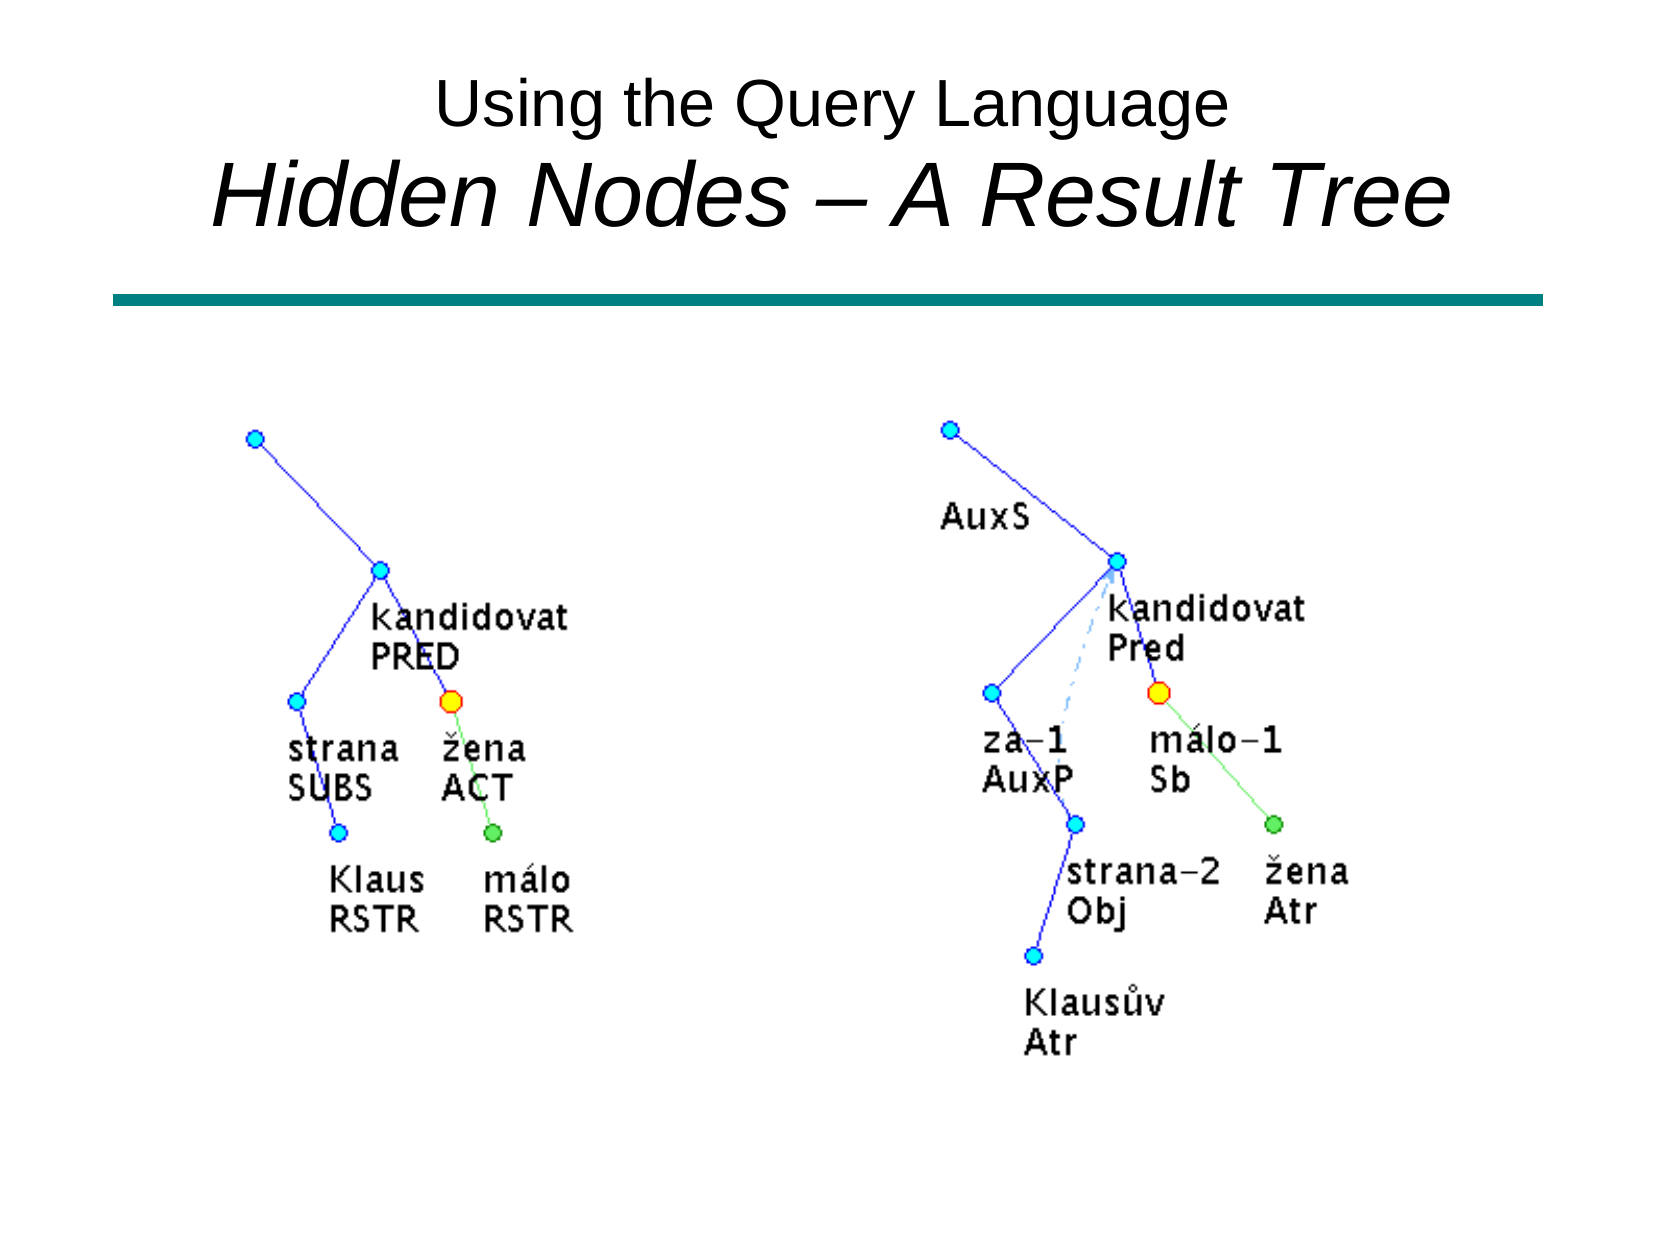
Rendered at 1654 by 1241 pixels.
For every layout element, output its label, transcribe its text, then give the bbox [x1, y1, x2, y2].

picture [236, 420, 582, 945]
picture [933, 413, 1359, 1064]
title Using the Query Language Hidden Nodes – A Result Tree [88, 42, 1577, 268]
